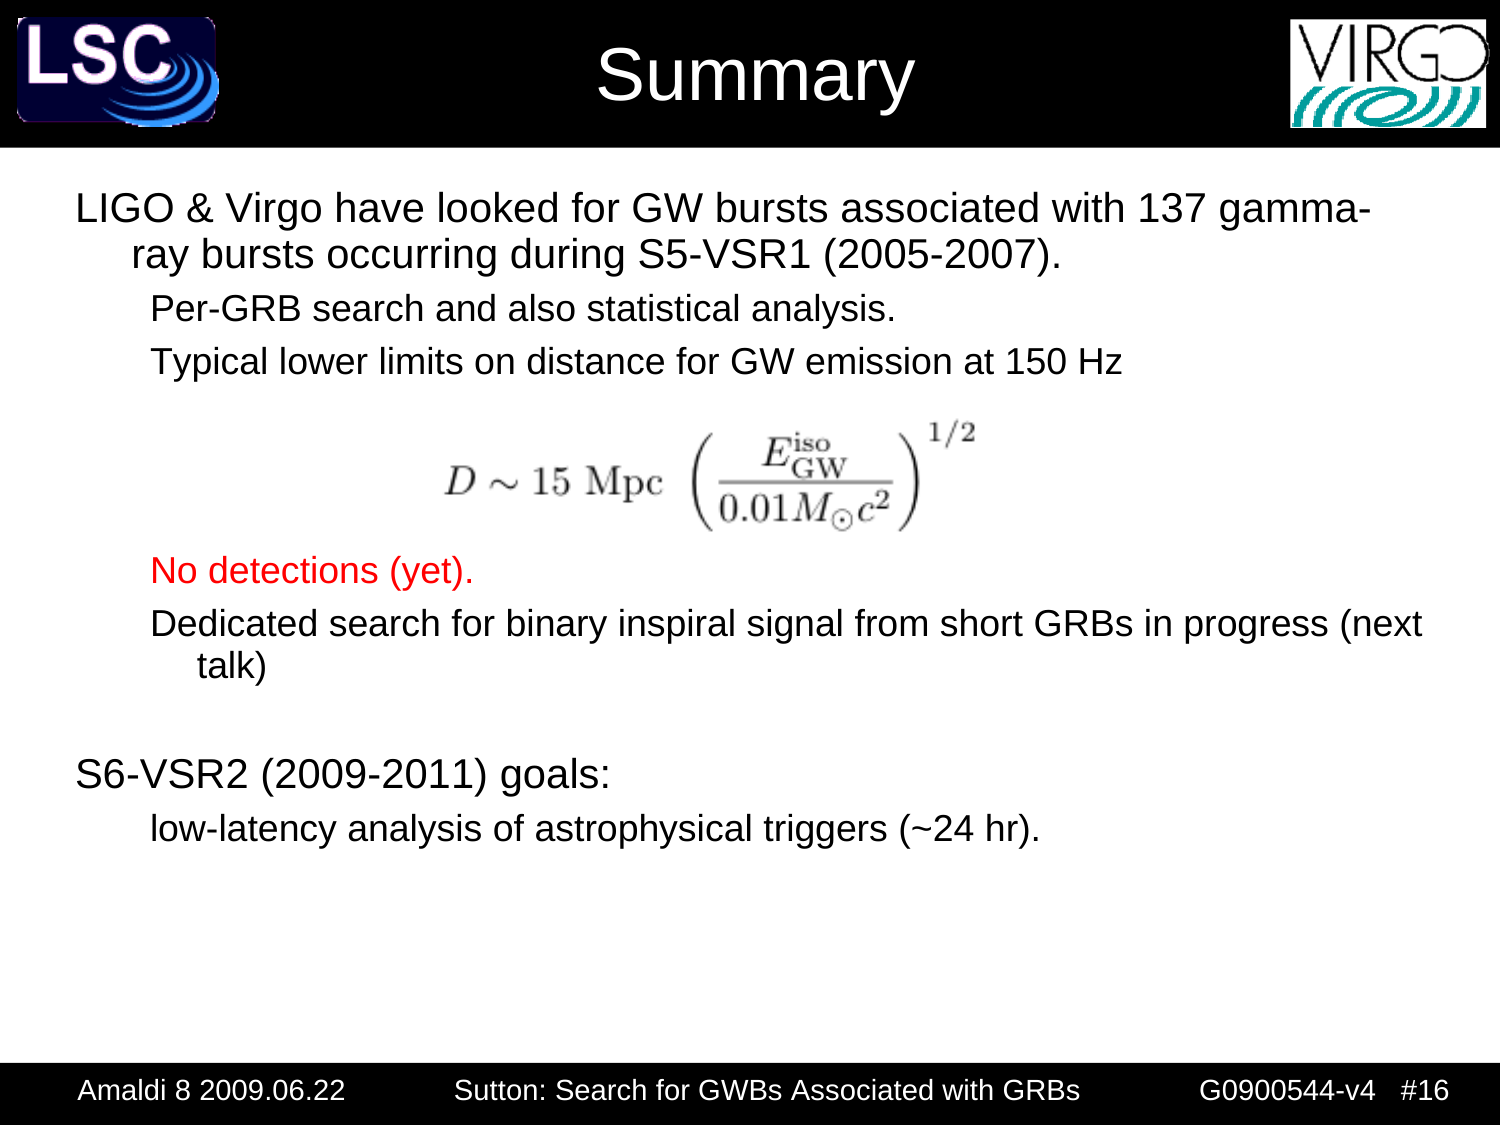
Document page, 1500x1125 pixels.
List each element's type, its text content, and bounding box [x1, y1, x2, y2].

picture [437, 413, 987, 544]
picture [1290, 23, 1492, 129]
picture [17, 17, 219, 127]
list LIGO & Virgo have looked for GW bursts associated with 137 gamma-ray bursts occurring during S5-VSR1 (2005-2007). Per-GRB search and also statistical analysis. Typical lower limits on distance for GW emission at 150 Hz No detections (yet). Dedicated search for binary inspiral signal from short GRBs in progress (next talk) S6-VSR2 (2009-2011) goals: low-latency analysis of astrophysical triggers (~24 hr). [75, 184, 1426, 934]
title Summary [253, 24, 1258, 125]
